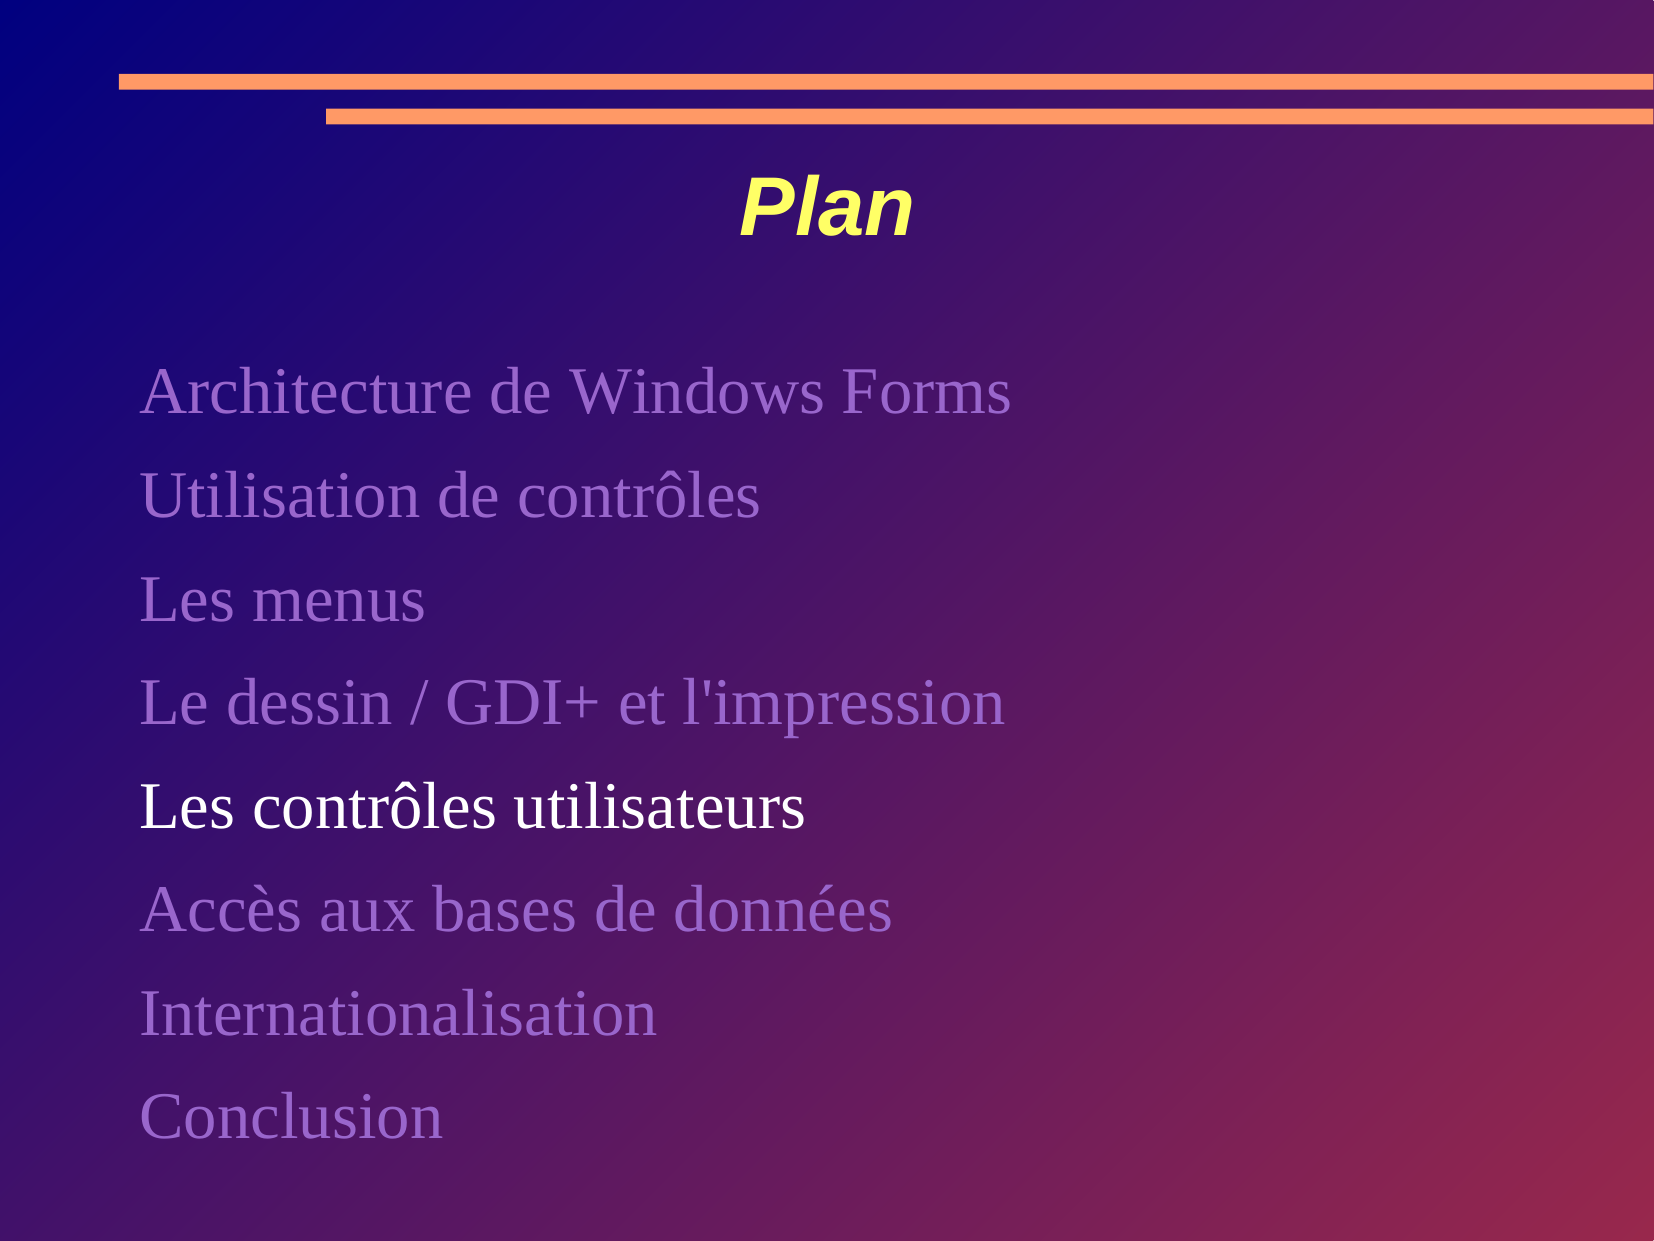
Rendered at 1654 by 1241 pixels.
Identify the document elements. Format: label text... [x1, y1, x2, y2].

title Plan [121, 102, 1534, 311]
list Architecture de Windows Forms Utilisation de contrôles Les menus Le dessin / GDI+ et l'impression Les contrôles utilisateurs Accès aux bases de données Internationalisation Conclusion [121, 354, 1534, 1154]
